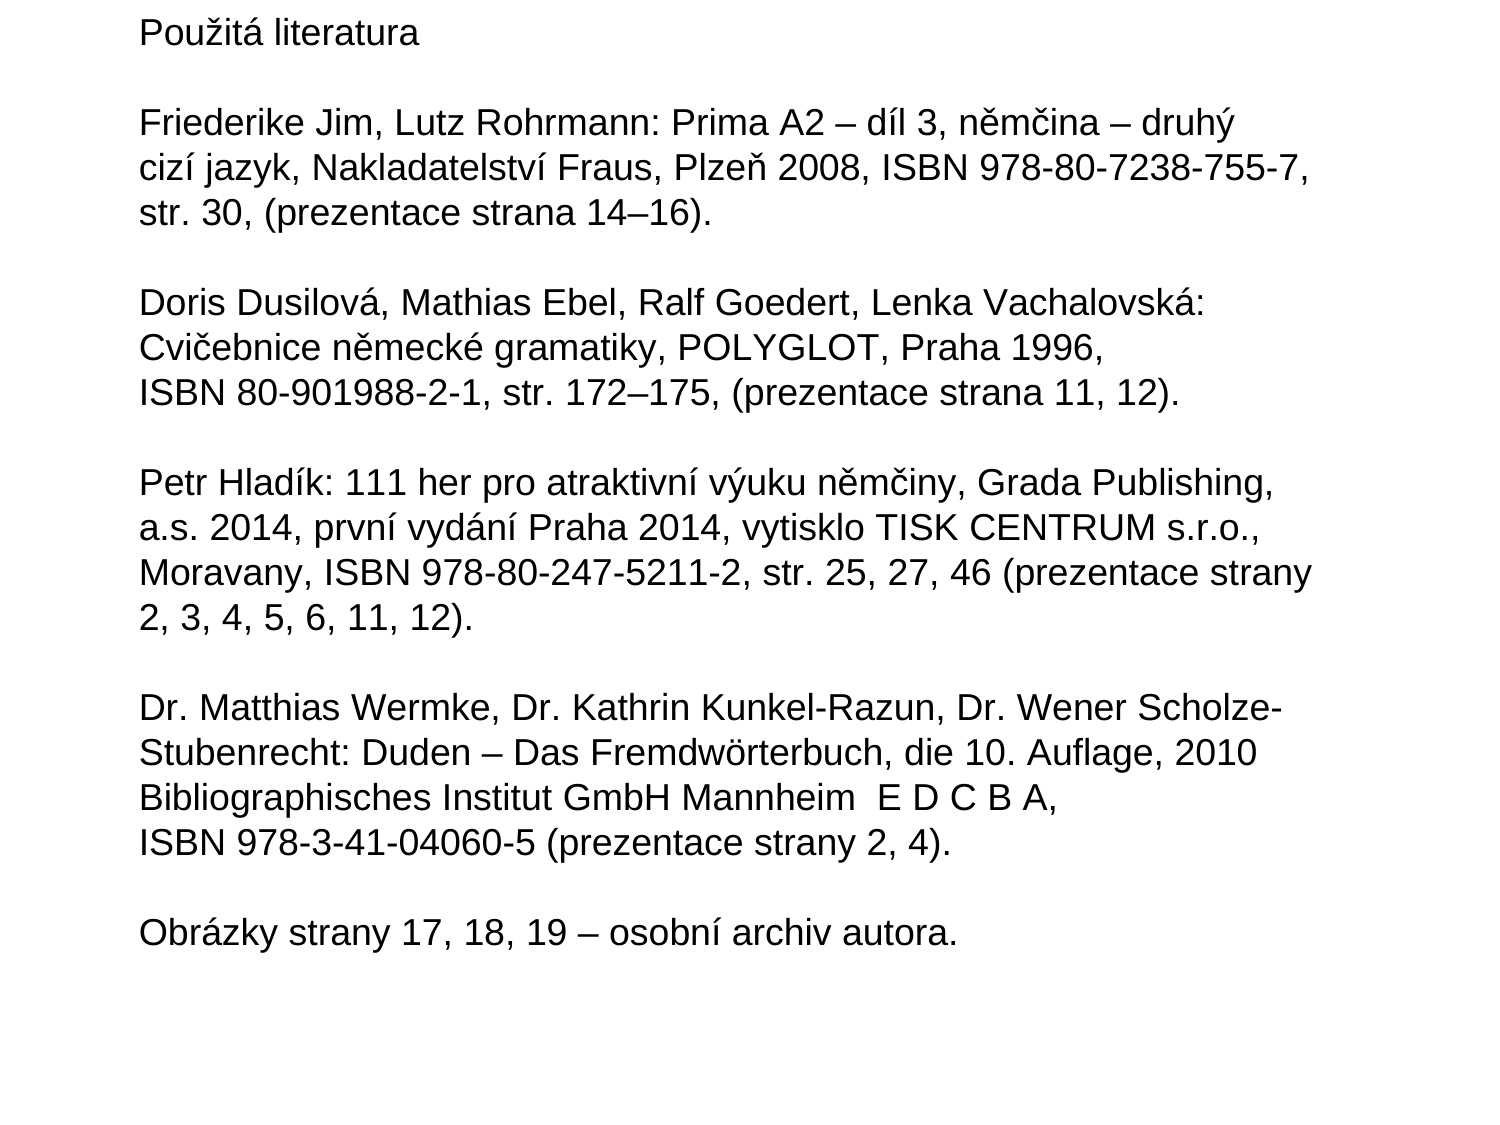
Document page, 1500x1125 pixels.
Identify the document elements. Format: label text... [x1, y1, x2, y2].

text_box Použitá literatura Friederike Jim, Lutz Rohrmann: Prima A2 – díl 3, němčina – druhý cizí jazyk, Nakladatelství Fraus, Plzeň 2008, ISBN 978-80-7238-755-7, str. 30, (prezentace strana 14–16). Doris Dusilová, Mathias Ebel, Ralf Goedert, Lenka Vachalovská: Cvičebnice německé gramatiky, POLYGLOT, Praha 1996, ISBN 80-901988-2-1, str. 172–175, (prezentace strana 11, 12). Petr Hladík: 111 her pro atraktivní výuku němčiny, Grada Publishing, a.s. 2014, první vydání Praha 2014, vytisklo TISK CENTRUM s.r.o., Moravany, ISBN 978-80-247-5211-2, str. 25, 27, 46 (prezentace strany 2, 3, 4, 5, 6, 11, 12). Dr. Matthias Wermke, Dr. Kathrin Kunkel-Razun, Dr. Wener Scholze-Stubenrecht: Duden – Das Fremdwörterbuch, die 10. Auflage, 2010 Bibliographisches Institut GmbH Mannheim E D C B A, ISBN 978-3-41-04060-5 (prezentace strany 2, 4). Obrázky strany 17, 18, 19 – osobní archiv autora. [123, 0, 1356, 1006]
